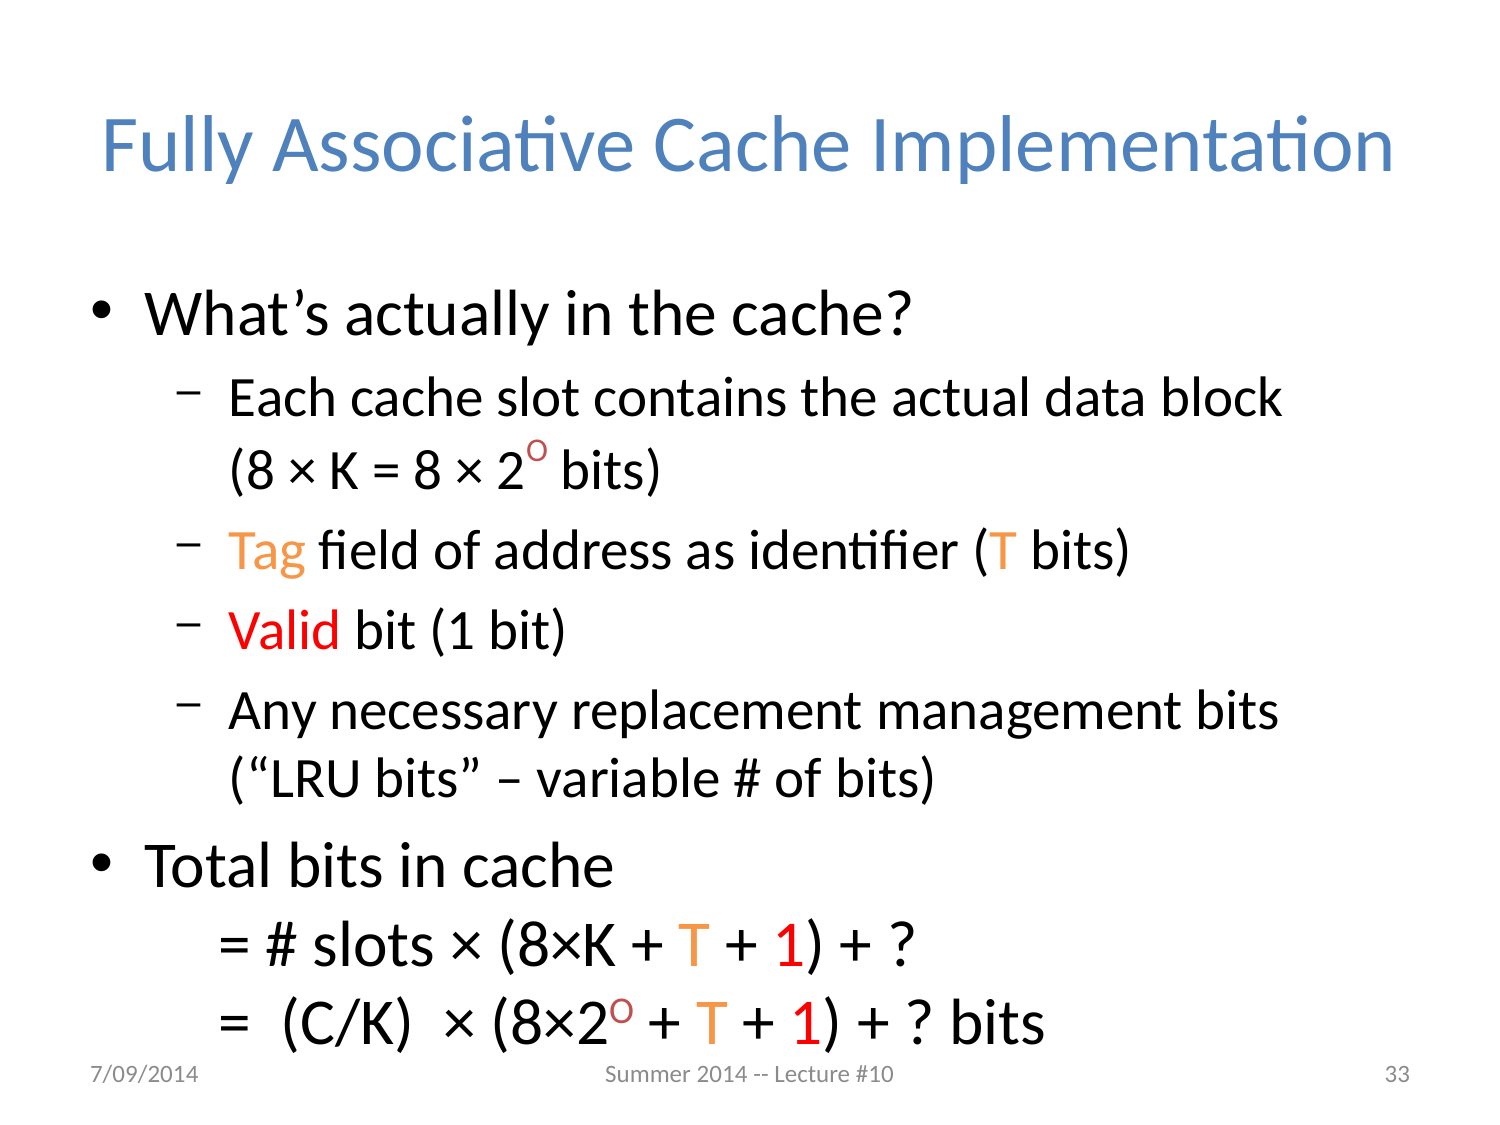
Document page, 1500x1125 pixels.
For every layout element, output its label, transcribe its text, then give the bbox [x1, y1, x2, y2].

title Fully Associative Cache Implementation [75, 45, 1425, 233]
footer Summer 2014 -- Lecture #10 [512, 1042, 988, 1103]
slide_number 7/09/2014 [75, 1042, 425, 1103]
list What’s actually in the cache? Each cache slot contains the actual data block (8 × K = 8 × 2O bits) Tag field of address as identifier (T bits) Valid bit (1 bit) Any necessary replacement management bits (“LRU bits” – variable # of bits) Total bits in cache = # slots × (8×K + T + 1) + ? = (C/K) × (8×2O + T + 1) + ? bits [75, 262, 1425, 1073]
slide_number <number> [1074, 1042, 1425, 1103]
